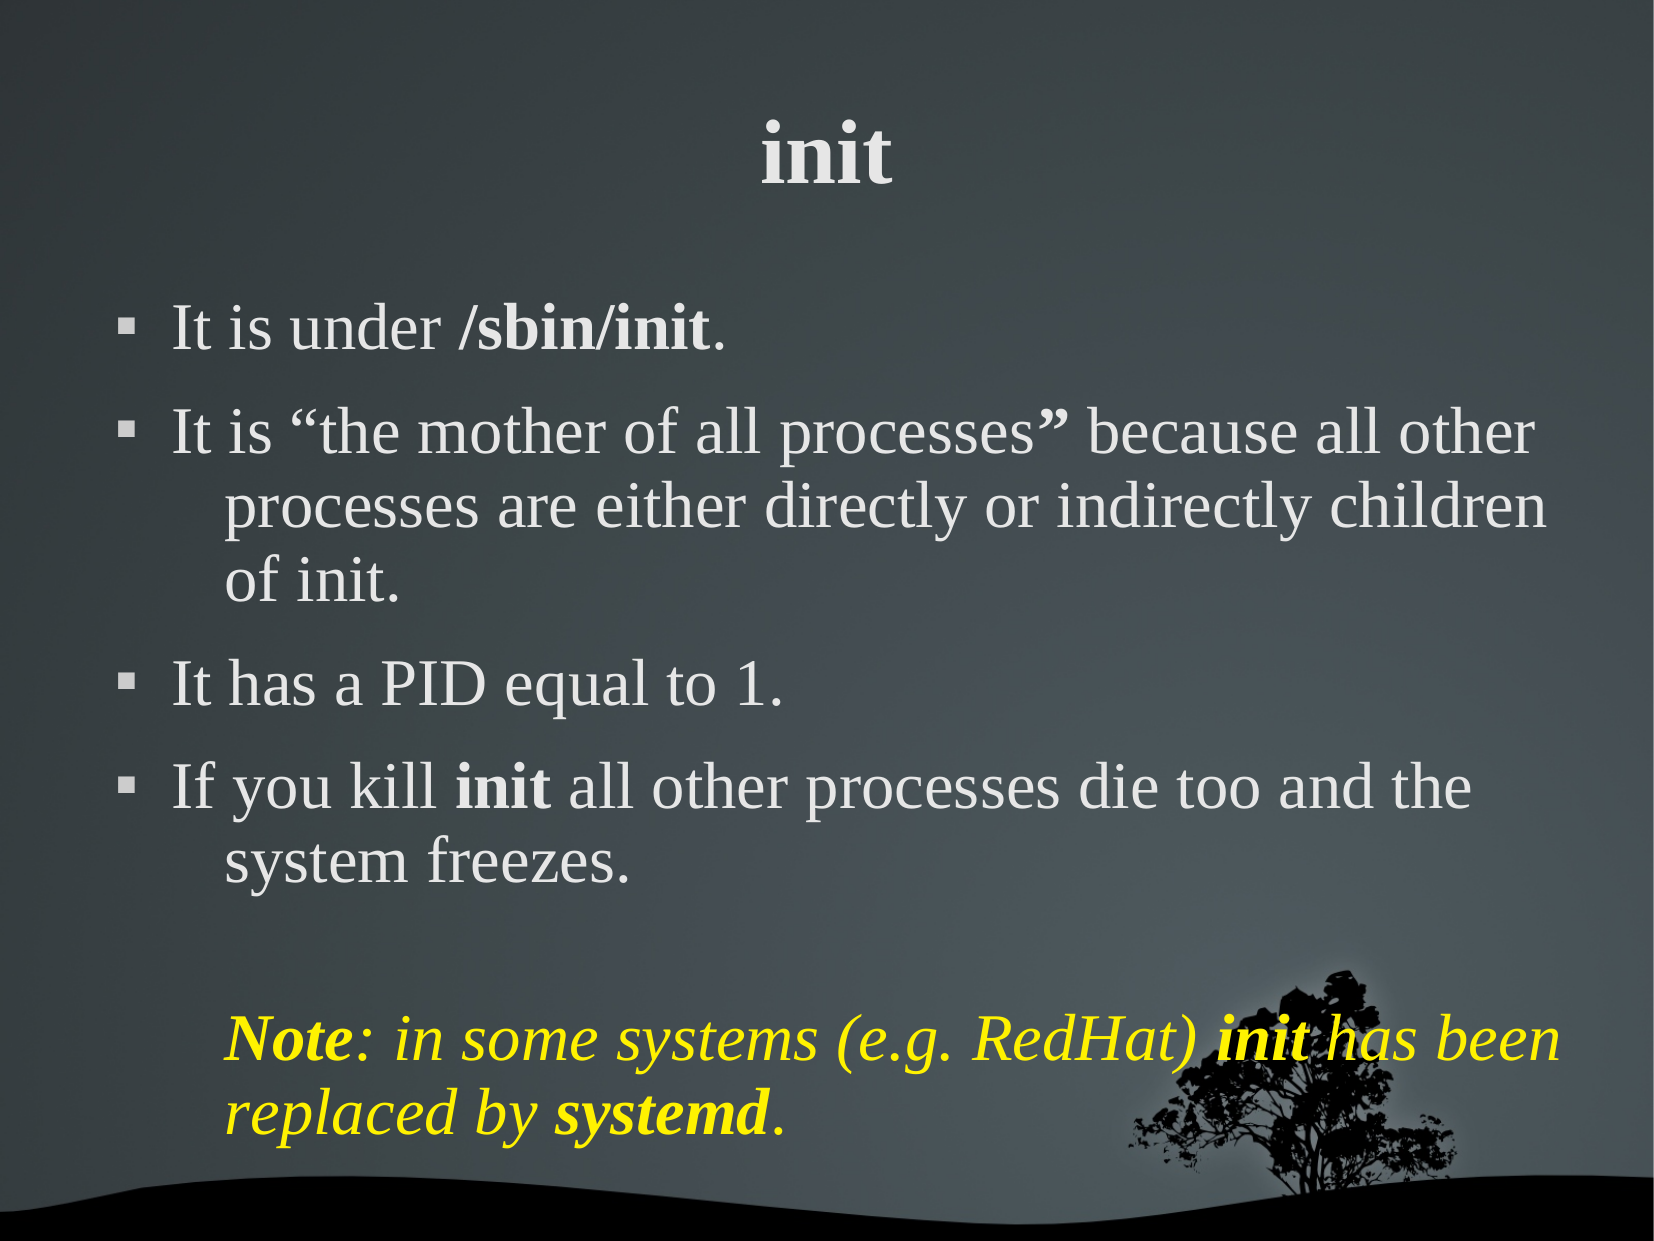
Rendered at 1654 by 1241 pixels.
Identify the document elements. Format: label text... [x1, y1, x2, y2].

title init [82, 49, 1571, 257]
list It is under /sbin/init. It is “the mother of all processes” because all other processes are either directly or indirectly children of init. It has a PID equal to 1. If you kill init all other processes die too and the system freezes. Note: in some systems (e.g. RedHat) init has been replaced by systemd. [82, 290, 1571, 1149]
picture [0, 0, 1654, 1241]
